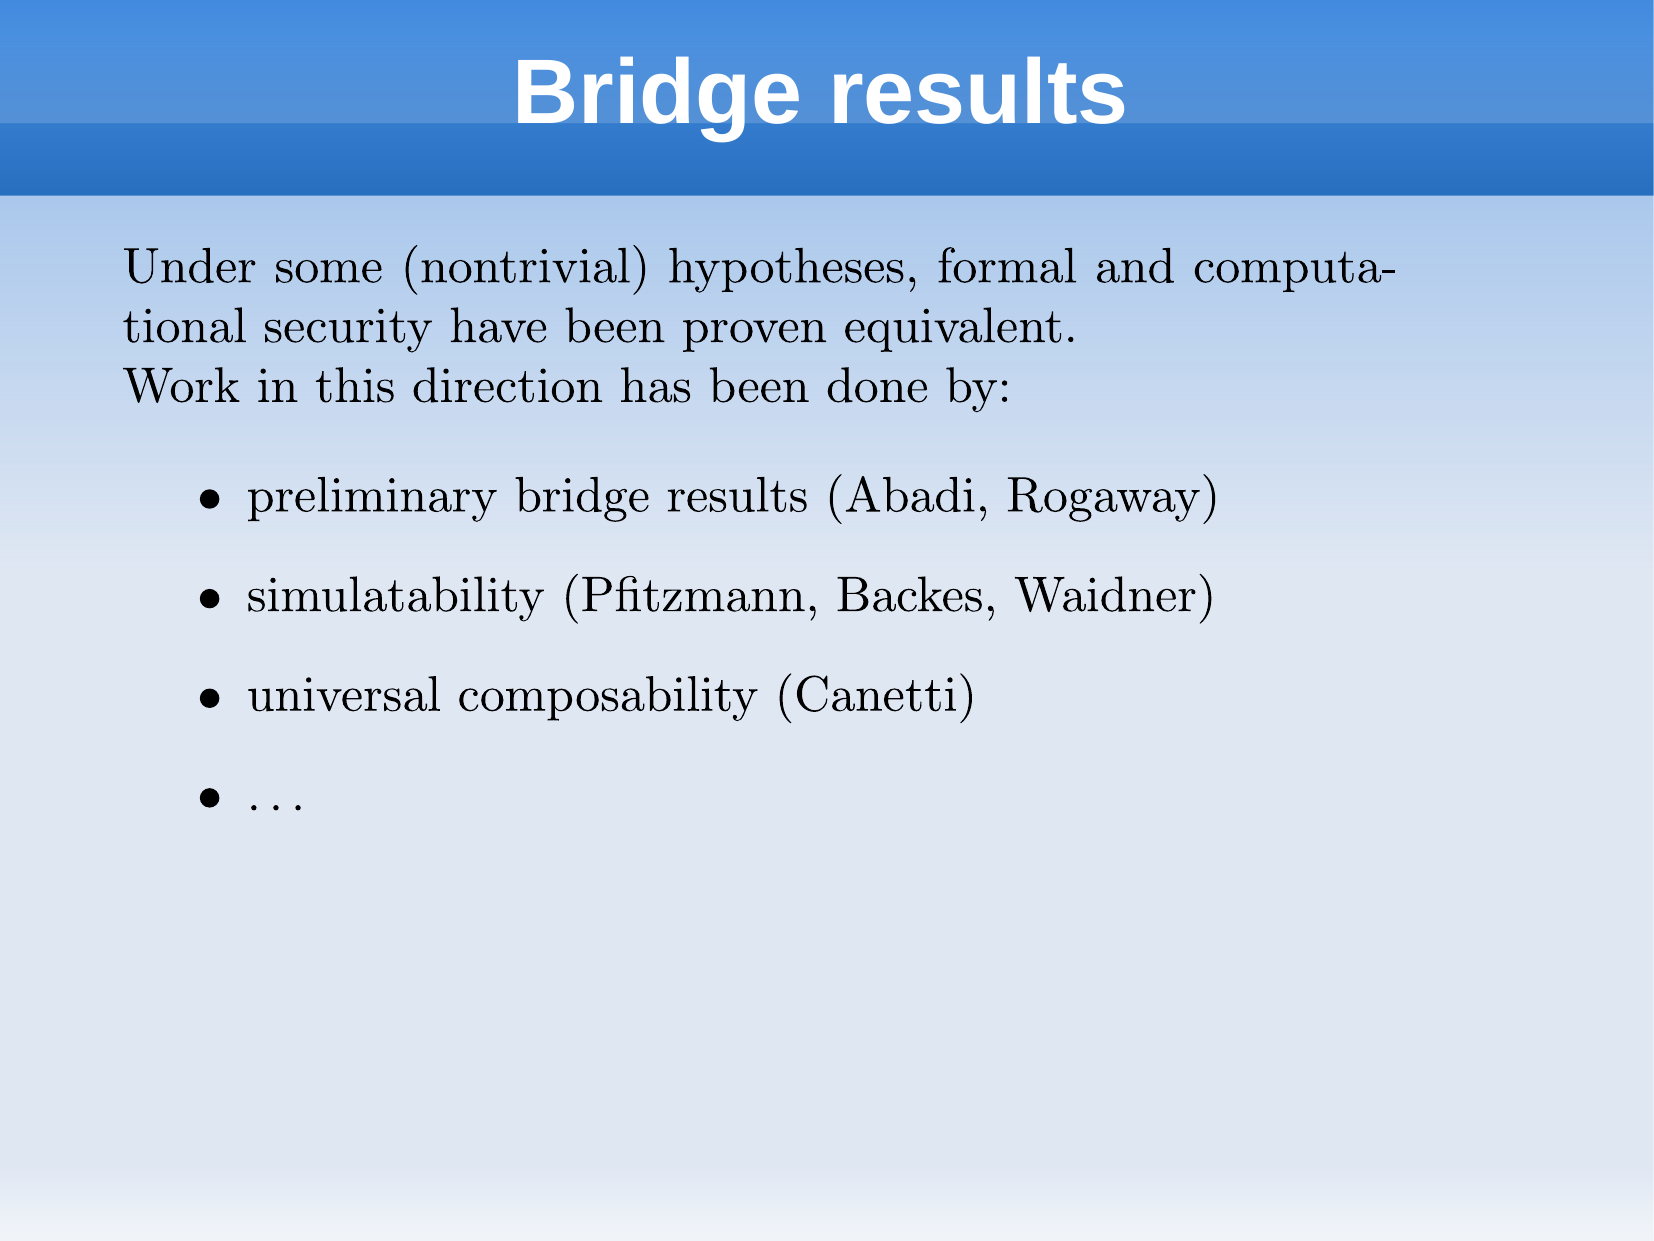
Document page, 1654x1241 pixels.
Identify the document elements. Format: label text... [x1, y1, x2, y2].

title Bridge results [76, 0, 1565, 188]
picture [0, 0, 1654, 1241]
text_box [122, 244, 1399, 811]
